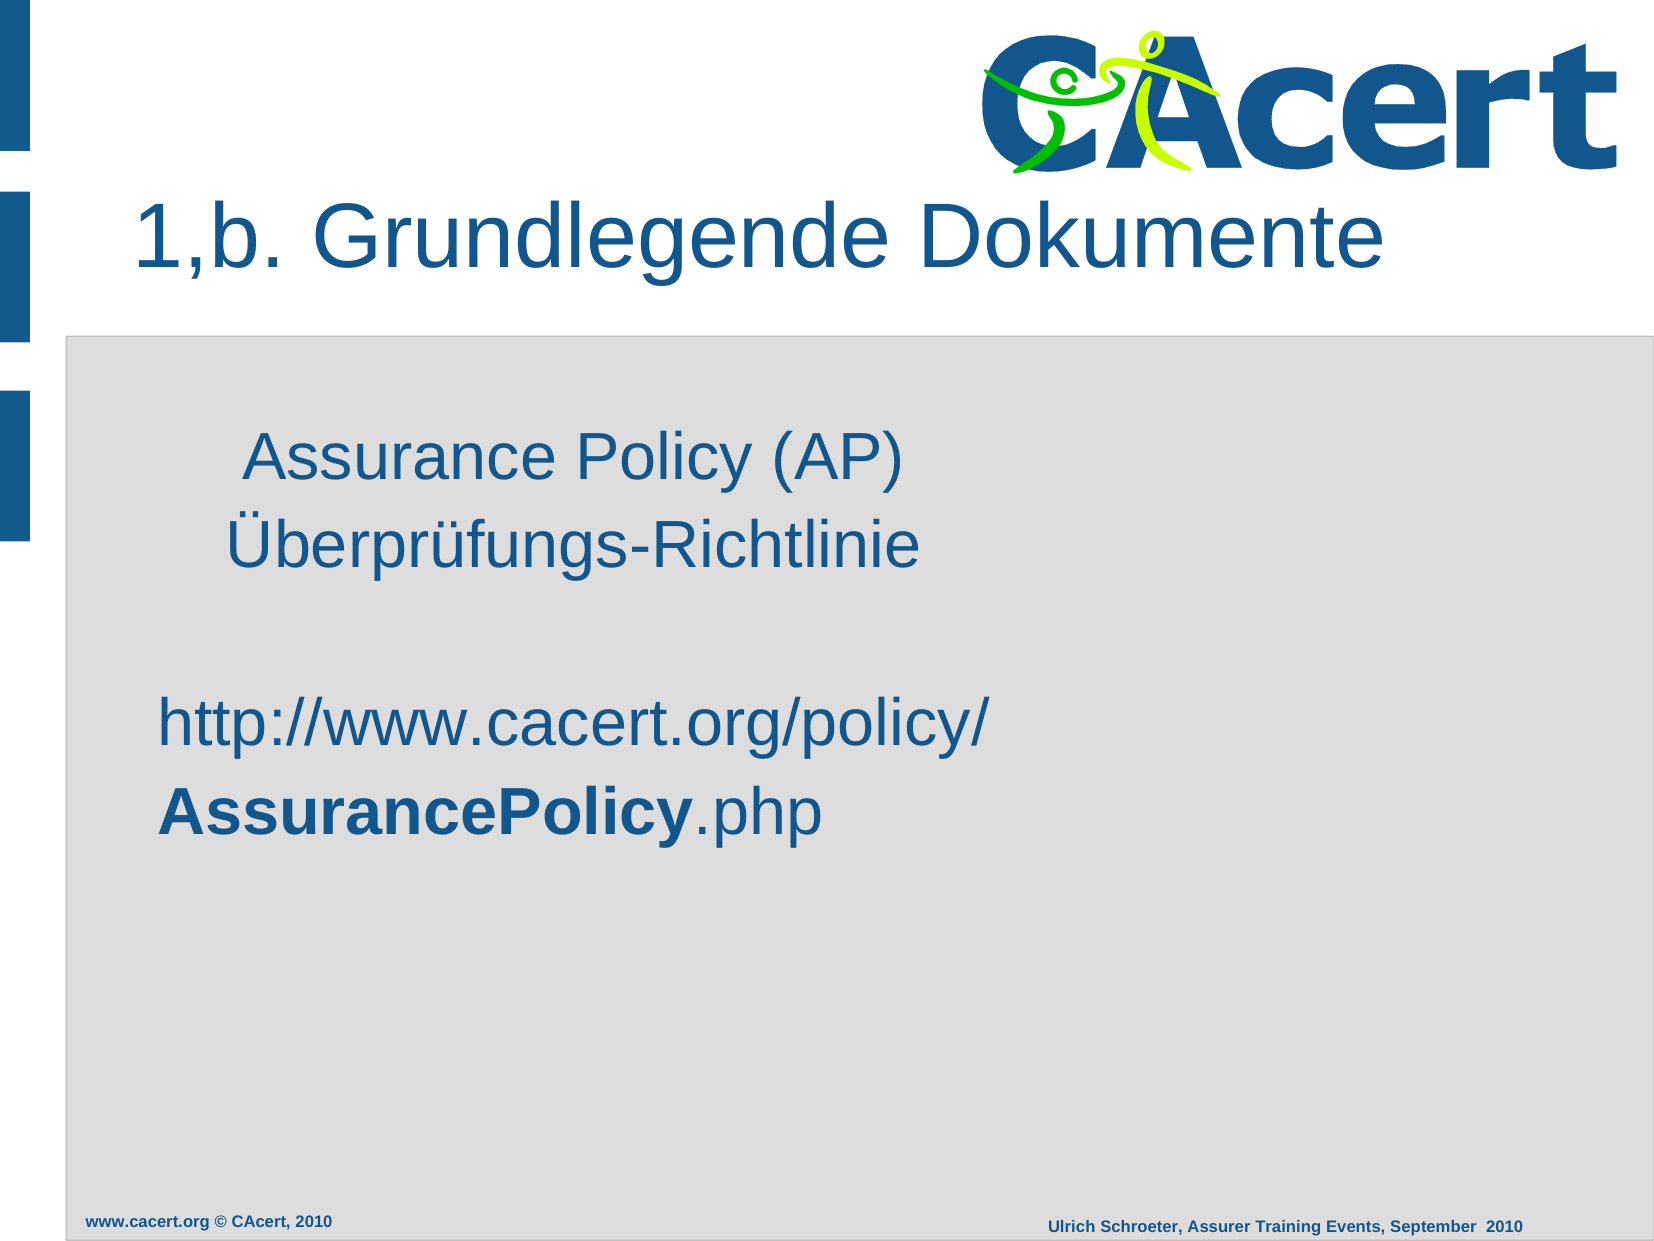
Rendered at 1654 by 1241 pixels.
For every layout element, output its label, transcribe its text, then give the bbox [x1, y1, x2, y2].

text_box Assurance Policy (AP) Überprüfungs-Richtlinie http://www.cacert.org/policy/ AssurancePolicy.php [142, 397, 1565, 856]
text_box 1,b. Grundlegende Dokumente [118, 177, 1403, 295]
